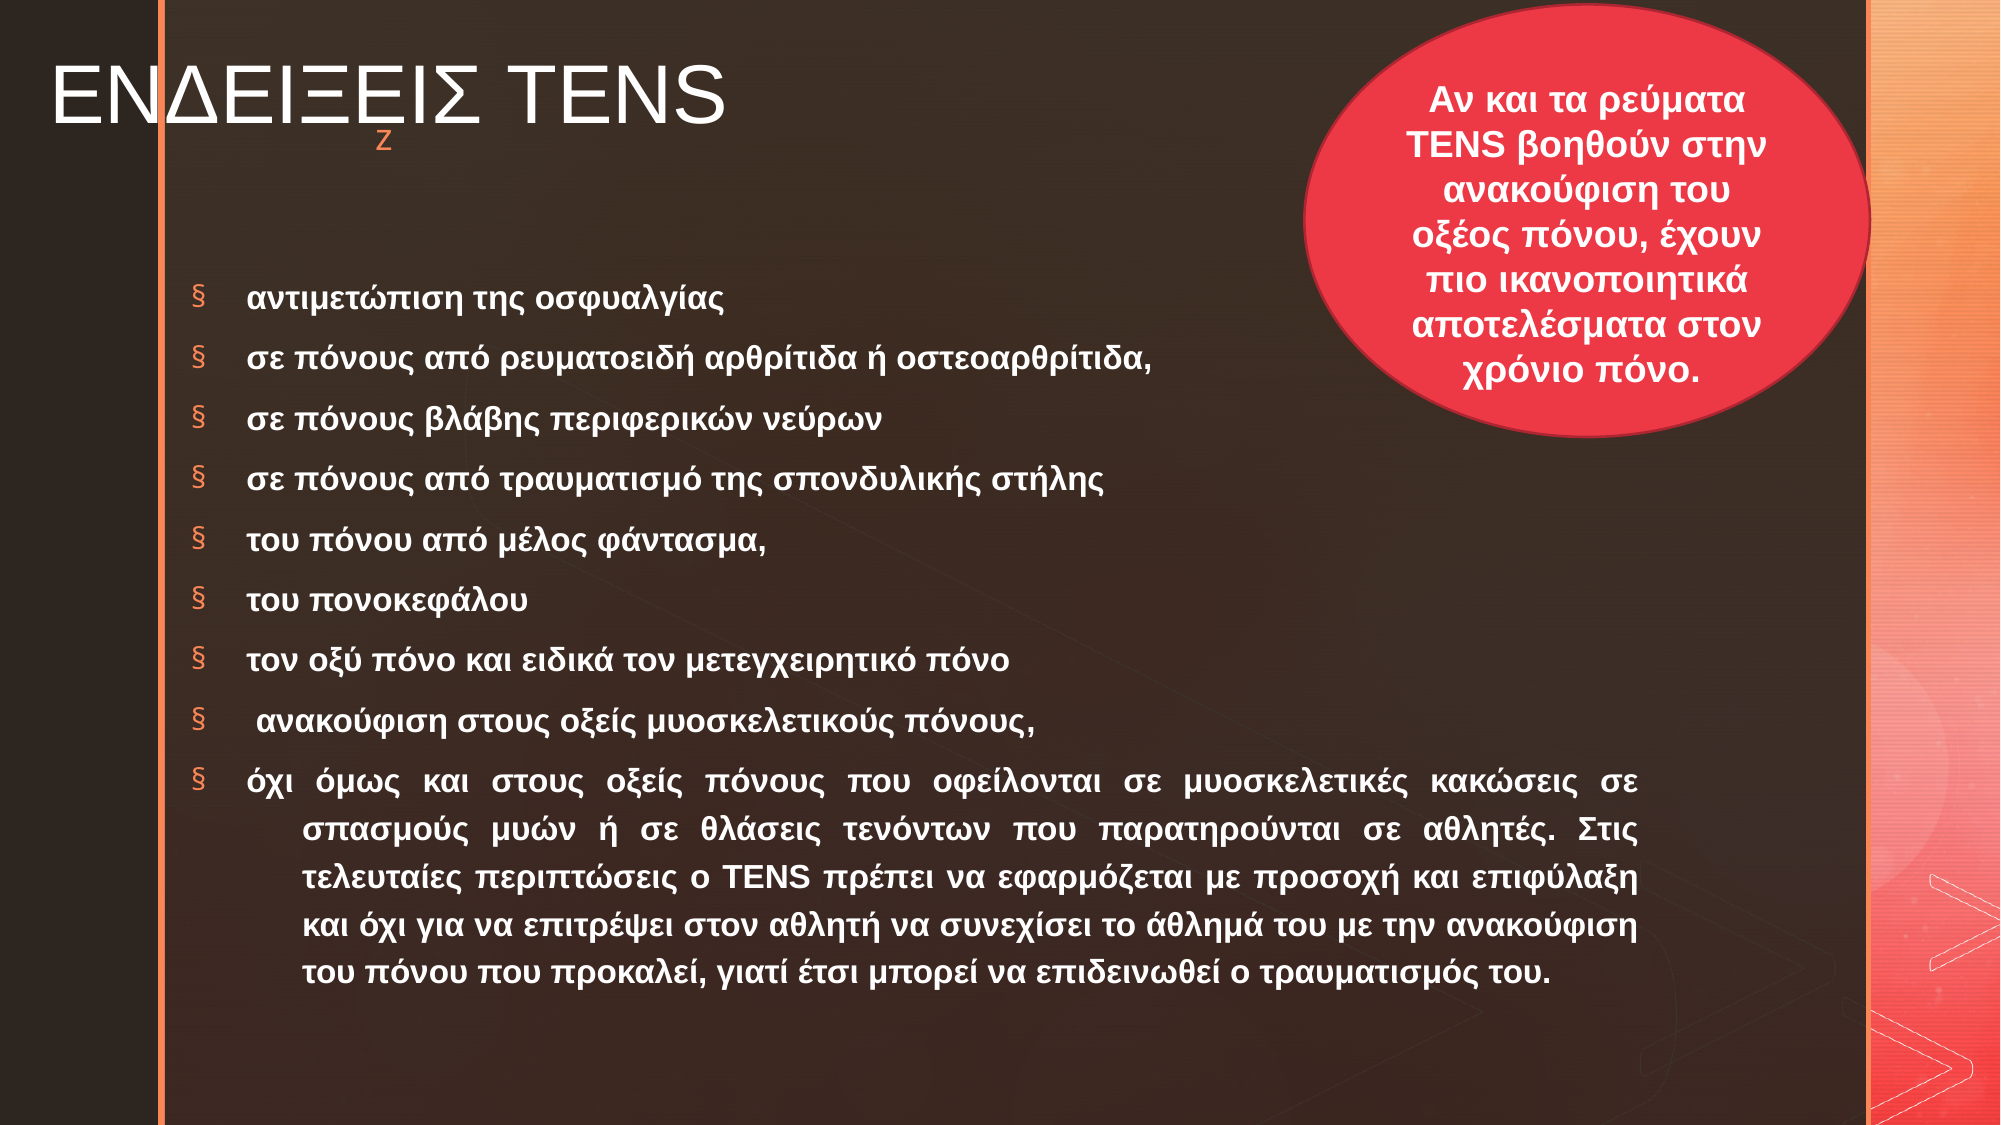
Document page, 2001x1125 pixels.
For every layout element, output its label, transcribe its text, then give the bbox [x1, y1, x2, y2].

text_box Αν και τα ρεύματα TENS βοηθούν στην ανακούφιση του οξέος πόνου, έχουν πιο ικανοποιητικά αποτελέσματα στον χρόνιο πόνο. [1304, 4, 1870, 438]
title ΕΝΔΕΙΞΕΙΣ TENS [34, 43, 1340, 221]
list αντιμετώπιση της οσφυαλγίας σε πόνους από ρευματοειδή αρθρίτιδα ή οστεοαρθρίτιδα, σε πόνους βλάβης περιφερικών νεύρων σε πόνους από τραυματισμό της σπονδυλικής στήλης του πόνου από μέλος φάντασμα, του πονοκεφάλου τον οξύ πόνο και ειδικά τον μετεγχειρητικό πόνο ανακούφιση στους οξείς μυοσκελετικούς πόνους, όχι όμως και στους οξείς πόνους που οφείλονται σε μυοσκελετικές κακώσεις σε σπασμούς μυών ή σε θλάσεις τενόντων που παρατηρούνται σε αθλητές. Στις τελευταίες περιπτώσεις ο TENS πρέπει να εφαρμόζεται με προσοχή και επιφύλαξη και όχι για να επιτρέψει στον αθλητή να συνεχίσει το άθλημά του με την ανακούφιση του πόνου που προκαλεί, γιατί έτσι μπορεί να επιδεινωθεί ο τραυματισμός του. [174, 155, 1658, 1104]
